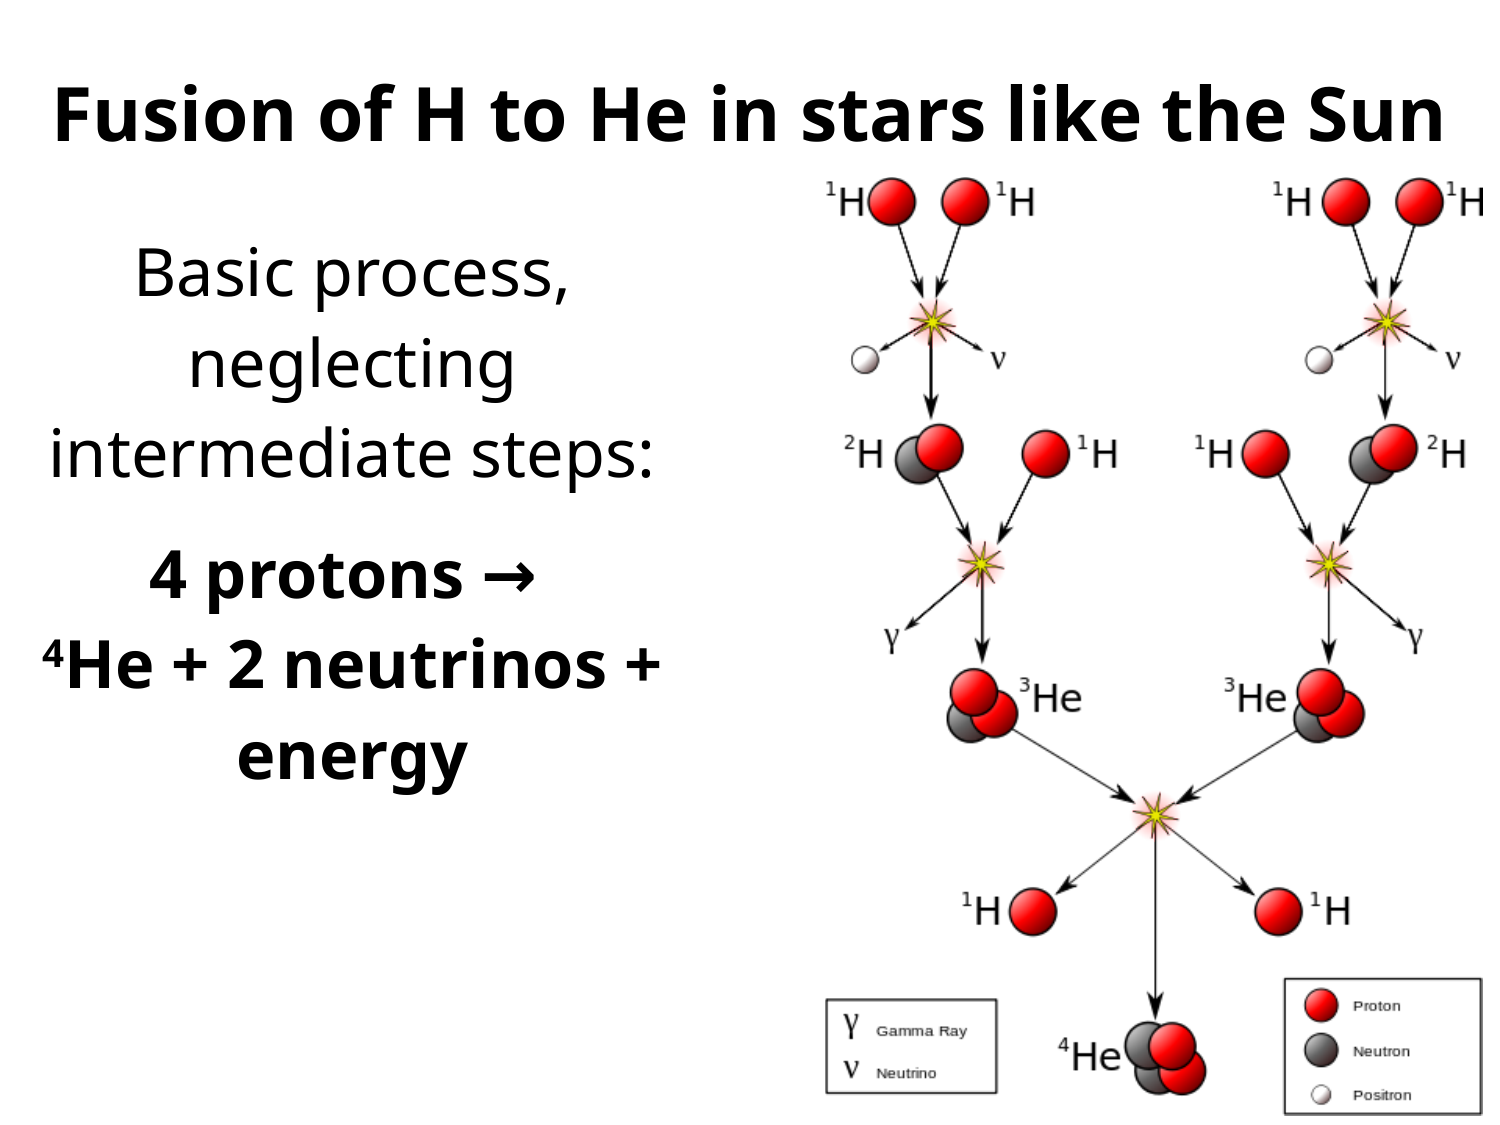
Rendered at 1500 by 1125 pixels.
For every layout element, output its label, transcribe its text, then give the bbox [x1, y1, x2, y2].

list Basic process, neglecting intermediate steps: 4 protons → 4He + 2 neutrinos + energy [30, 224, 676, 1021]
title Fusion of H to He in stars like the Sun [30, 68, 1471, 157]
picture [825, 177, 1483, 1116]
